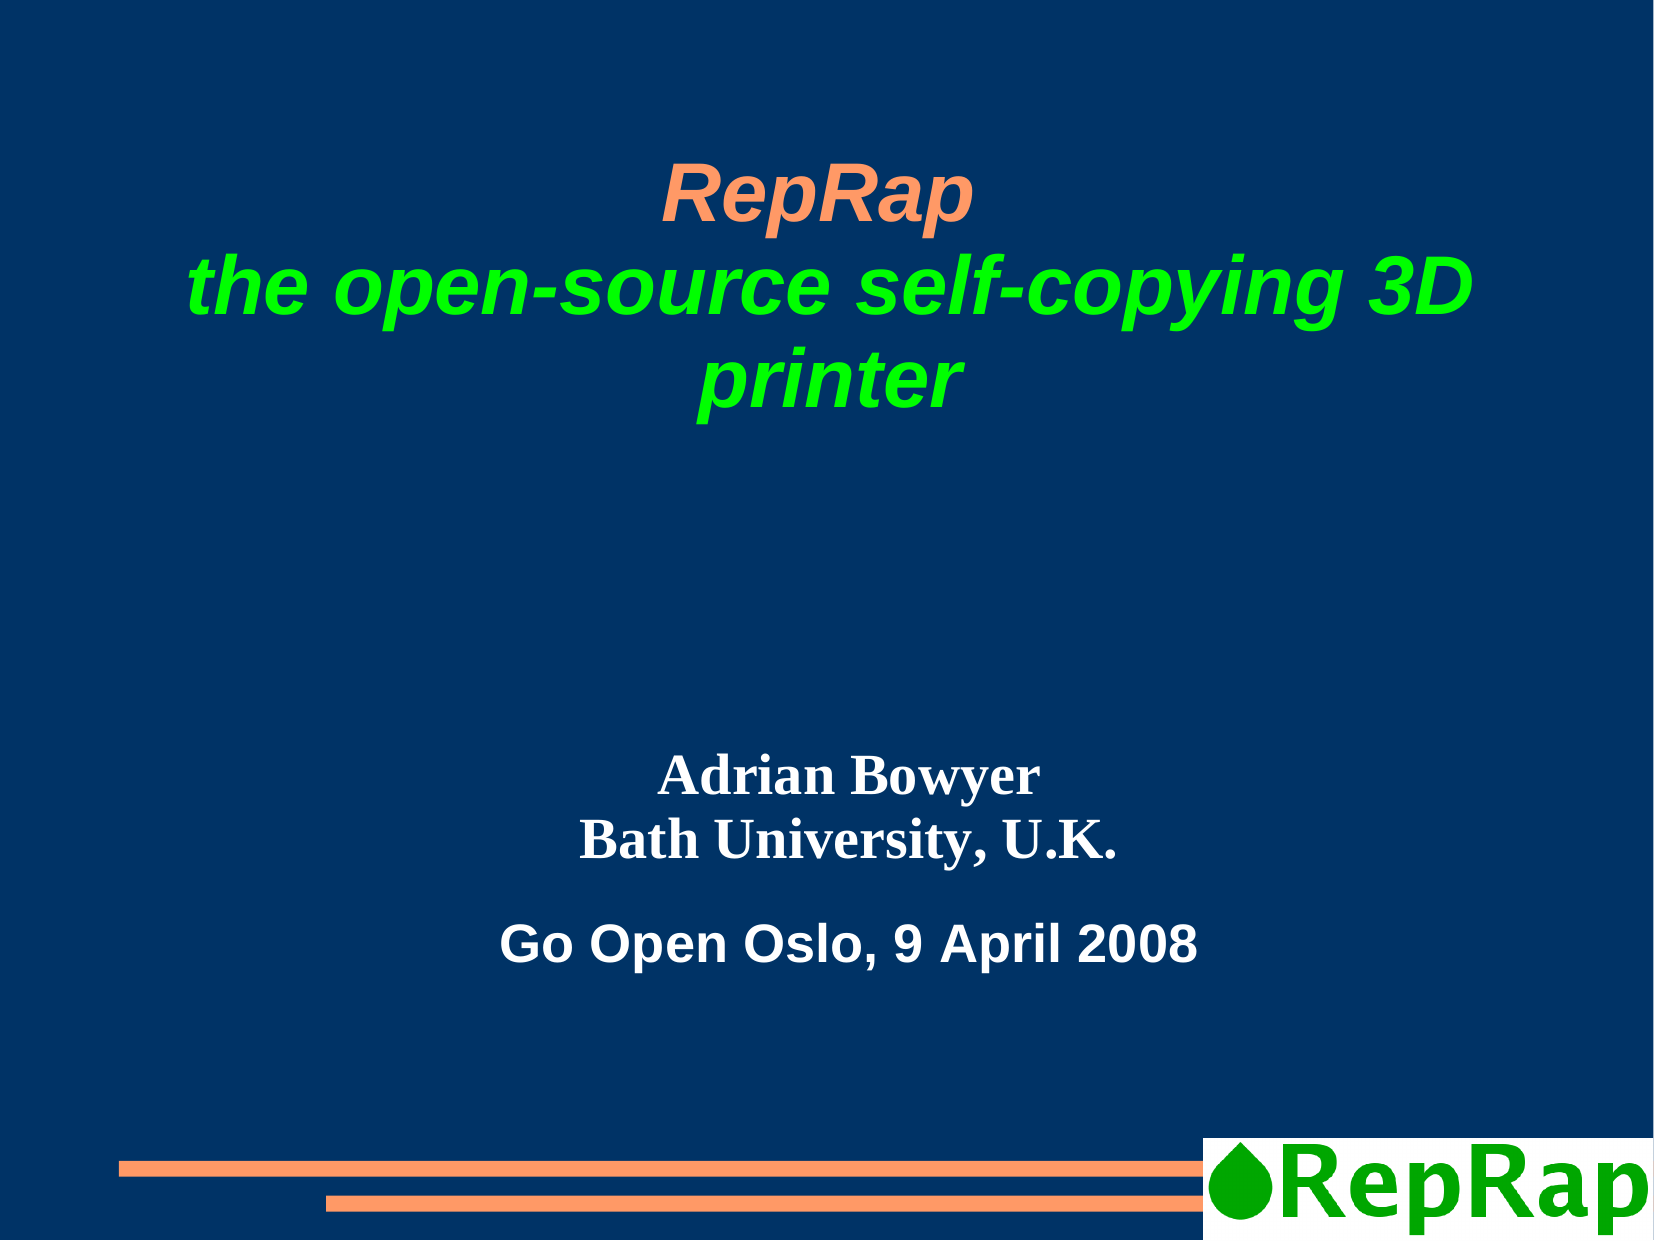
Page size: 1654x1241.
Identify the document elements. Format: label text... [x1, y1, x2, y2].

subtitle Adrian Bowyer Bath University, U.K. Go Open Oslo, 9 April 2008 [129, 670, 1569, 1046]
title RepRap the open-source self-copying 3D printer [124, 71, 1537, 649]
picture [1203, 1138, 1654, 1241]
